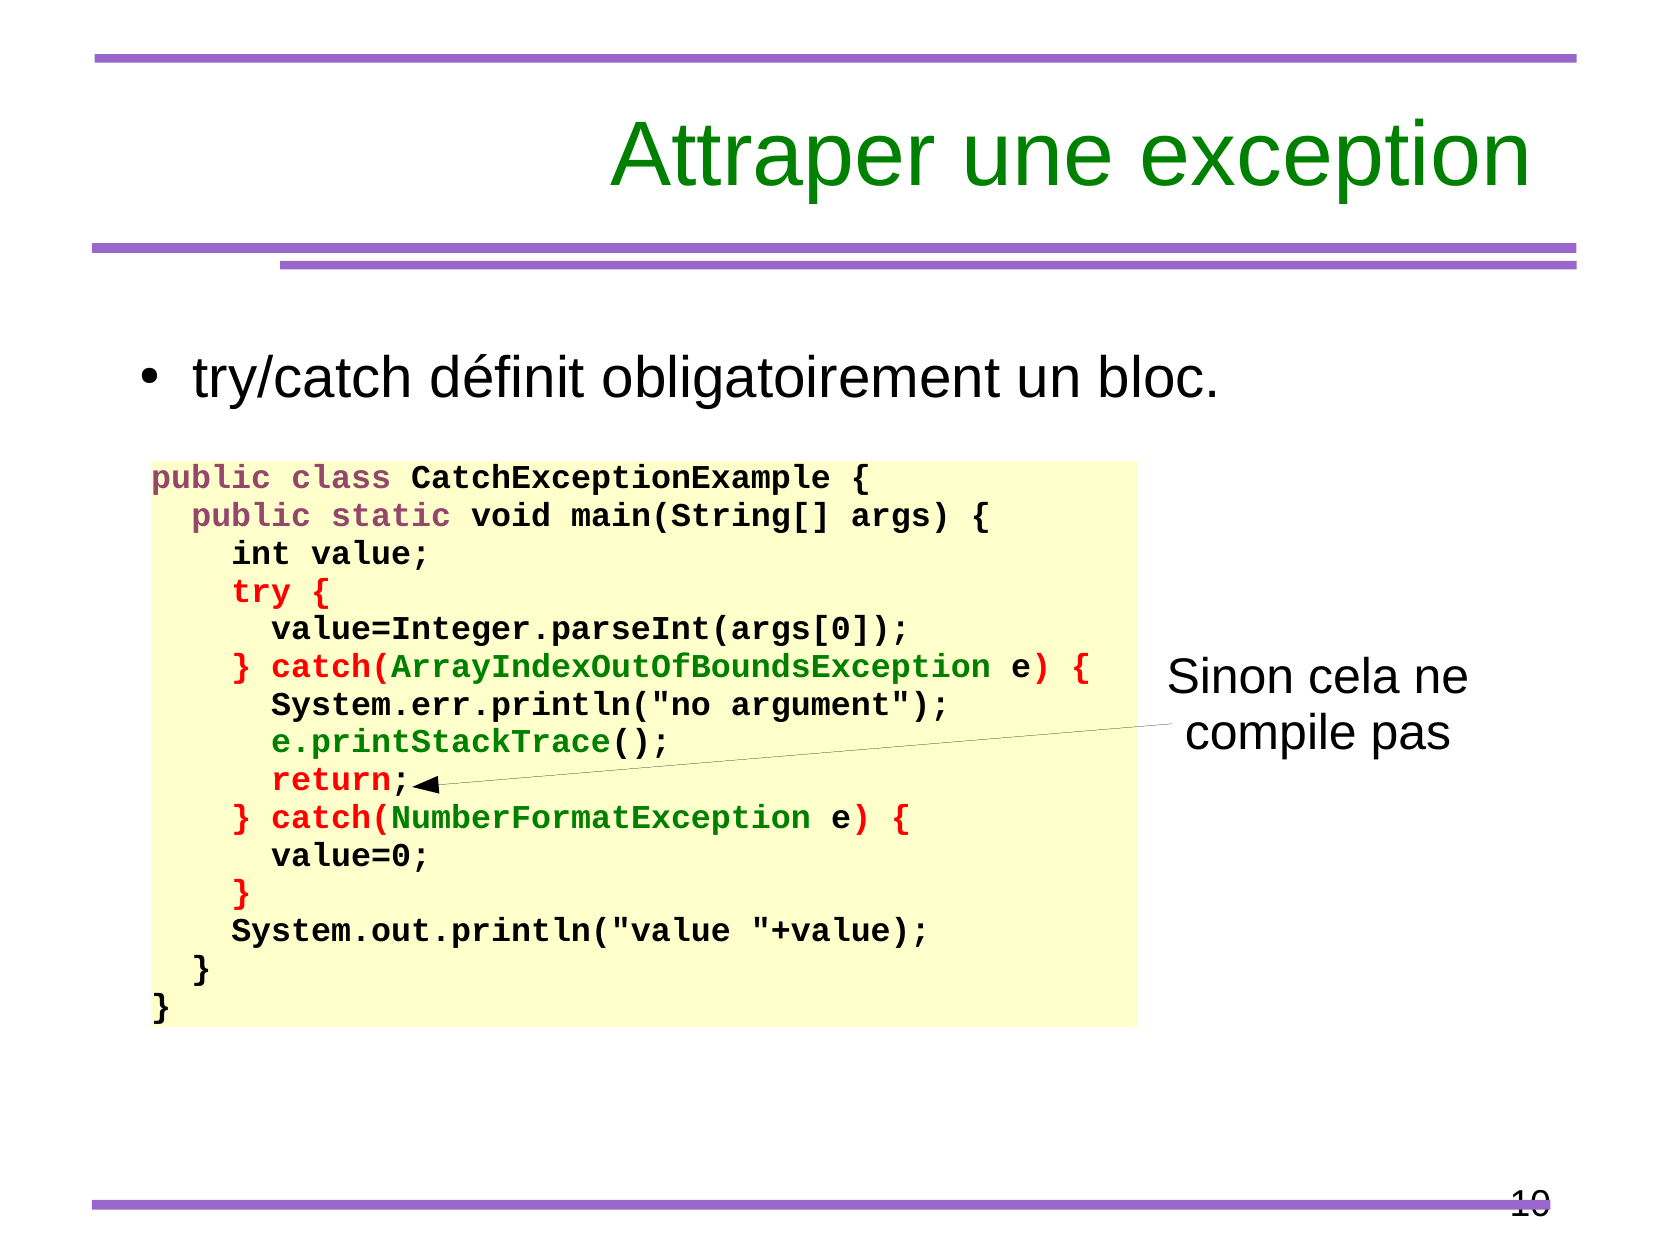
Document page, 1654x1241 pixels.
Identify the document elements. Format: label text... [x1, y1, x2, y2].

text_box Sinon cela ne compile pas [1166, 648, 1471, 762]
list try/catch définit obligatoirement un bloc. [121, 344, 1534, 1127]
title Attraper une exception [121, 49, 1534, 257]
text_box public class CatchExceptionExample { public static void main(String[] args) { int value; try { value=Integer.parseInt(args[0]); } catch(ArrayIndexOutOfBoundsException e) { System.err.println("no argument"); e.printStackTrace(); return; } catch(NumberFormatException e) { value=0; } System.out.println("value "+value); } } [151, 461, 1138, 1028]
